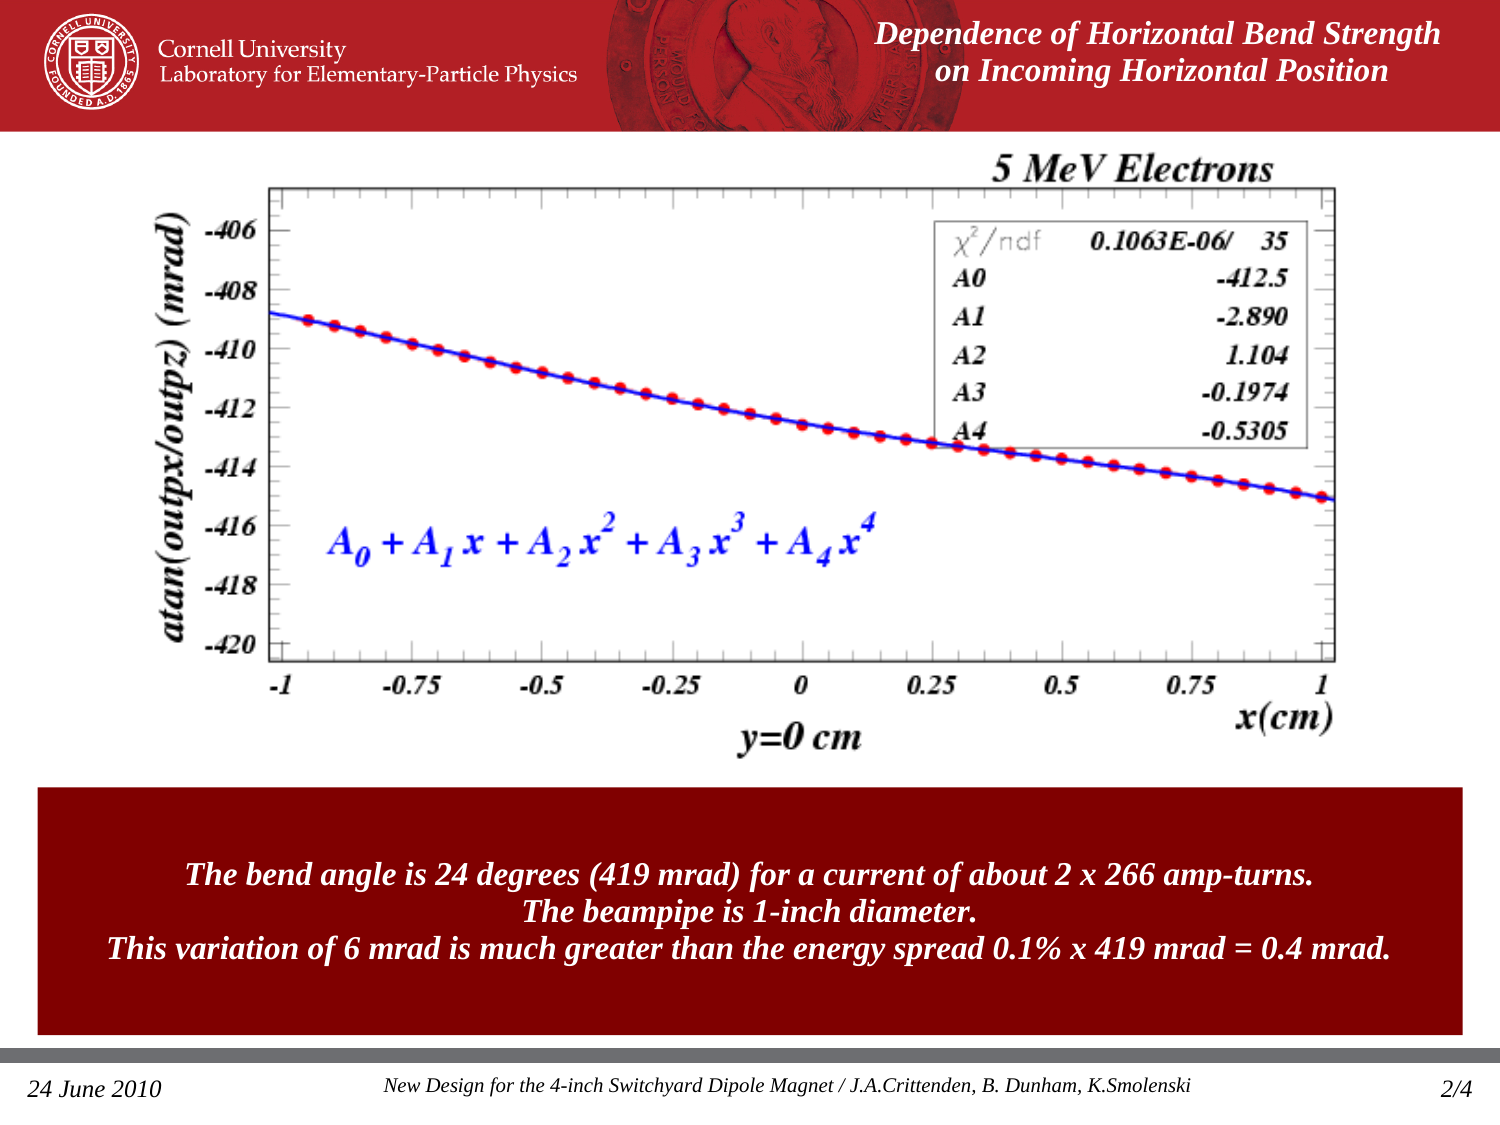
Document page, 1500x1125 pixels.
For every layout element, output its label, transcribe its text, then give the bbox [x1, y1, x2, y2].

text_box The bend angle is 24 degrees (419 mrad) for a current of about 2 x 266 amp-turns. The beampipe is 1-inch diameter. This variation of 6 mrad is much greater than the energy spread 0.1% x 419 mrad = 0.4 mrad. [37, 787, 1463, 1036]
text_box Dependence of Horizontal Bend Strength on Incoming Horizontal Position [824, 15, 1500, 76]
picture [150, 149, 1351, 770]
picture [0, 0, 1500, 132]
